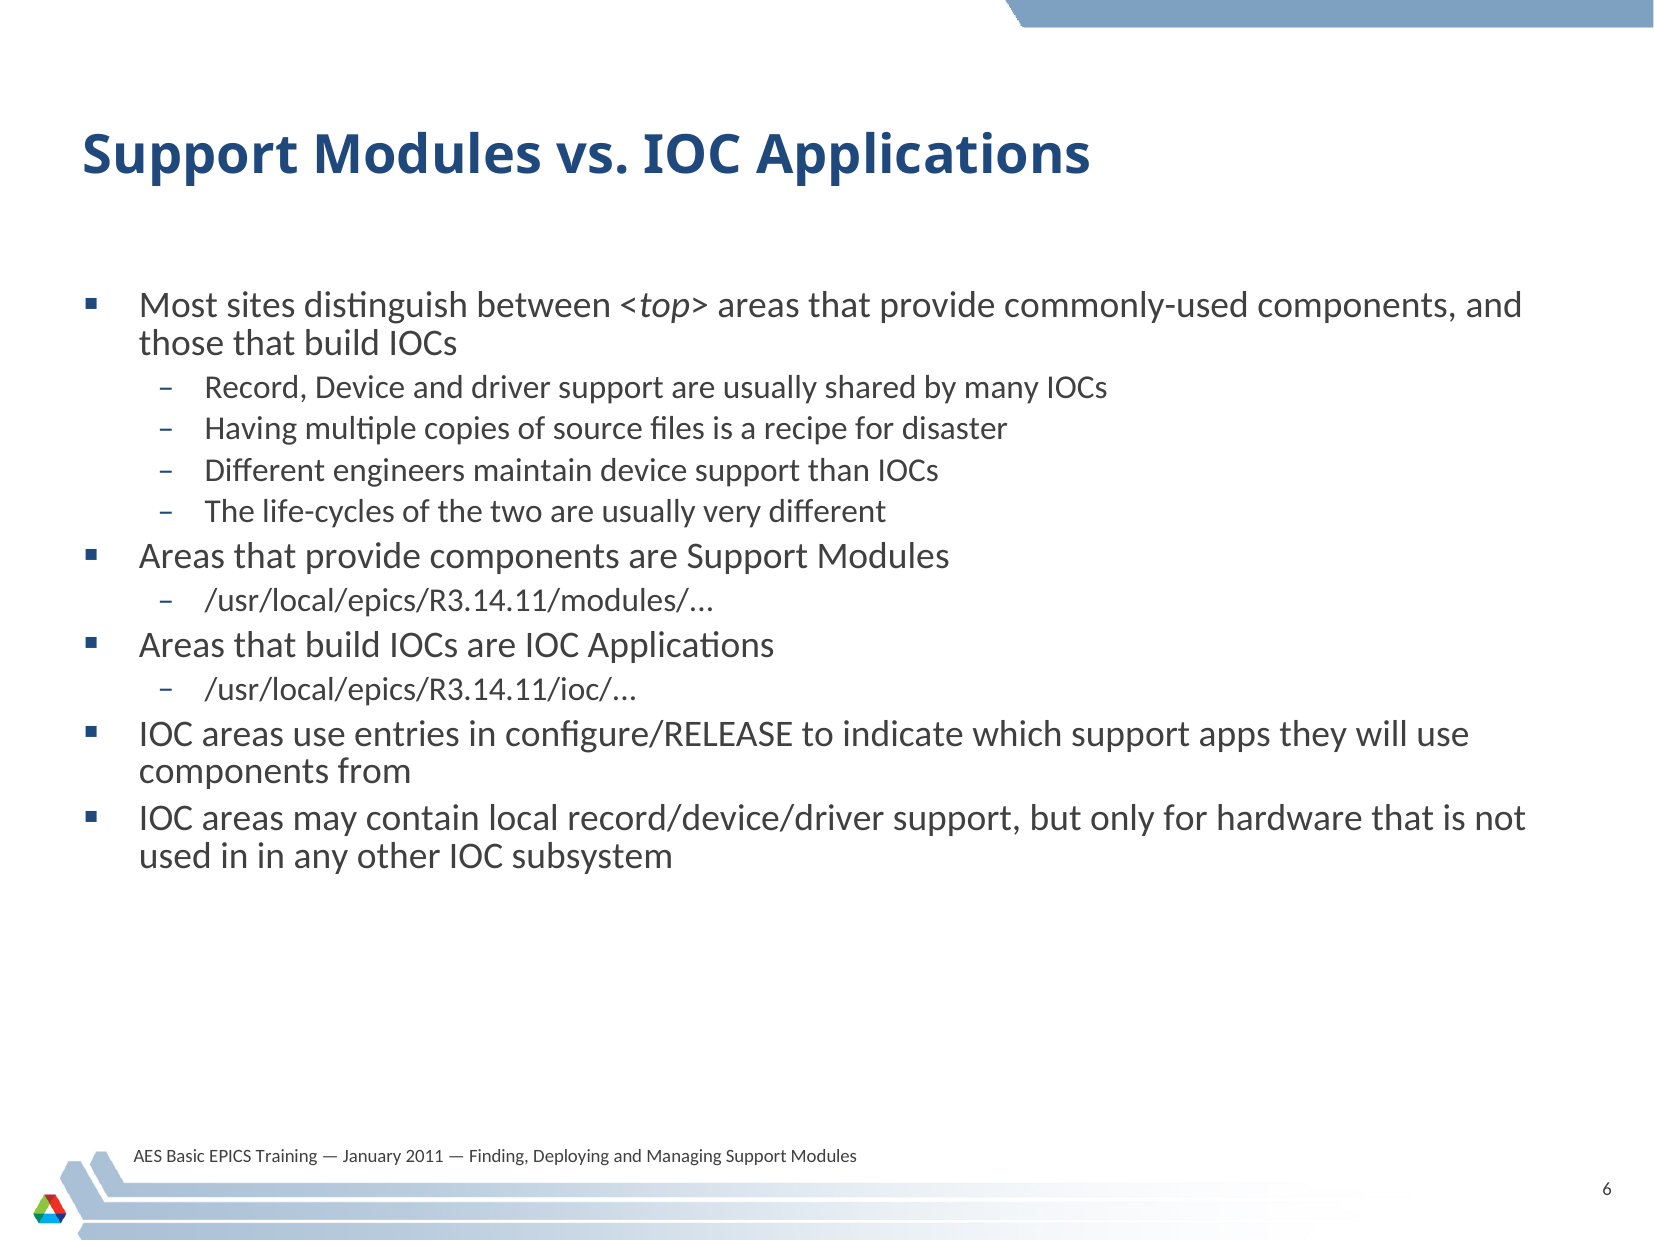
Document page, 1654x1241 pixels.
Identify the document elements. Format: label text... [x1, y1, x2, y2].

list Most sites distinguish between <top> areas that provide commonly-used components, and those that build IOCs Record, Device and driver support are usually shared by many IOCs Having multiple copies of source files is a recipe for disaster Different engineers maintain device support than IOCs The life-cycles of the two are usually very different Areas that provide components are Support Modules /usr/local/epics/R3.14.11/modules/... Areas that build IOCs are IOC Applications /usr/local/epics/R3.14.11/ioc/... IOC areas use entries in configure/RELEASE to indicate which support apps they will use components from IOC areas may contain local record/device/driver support, but only for hardware that is not used in in any other IOC subsystem [82, 289, 1571, 956]
picture [0, 1143, 1654, 1240]
title Support Modules vs. IOC Applications [82, 49, 1571, 257]
picture [0, 0, 1654, 29]
